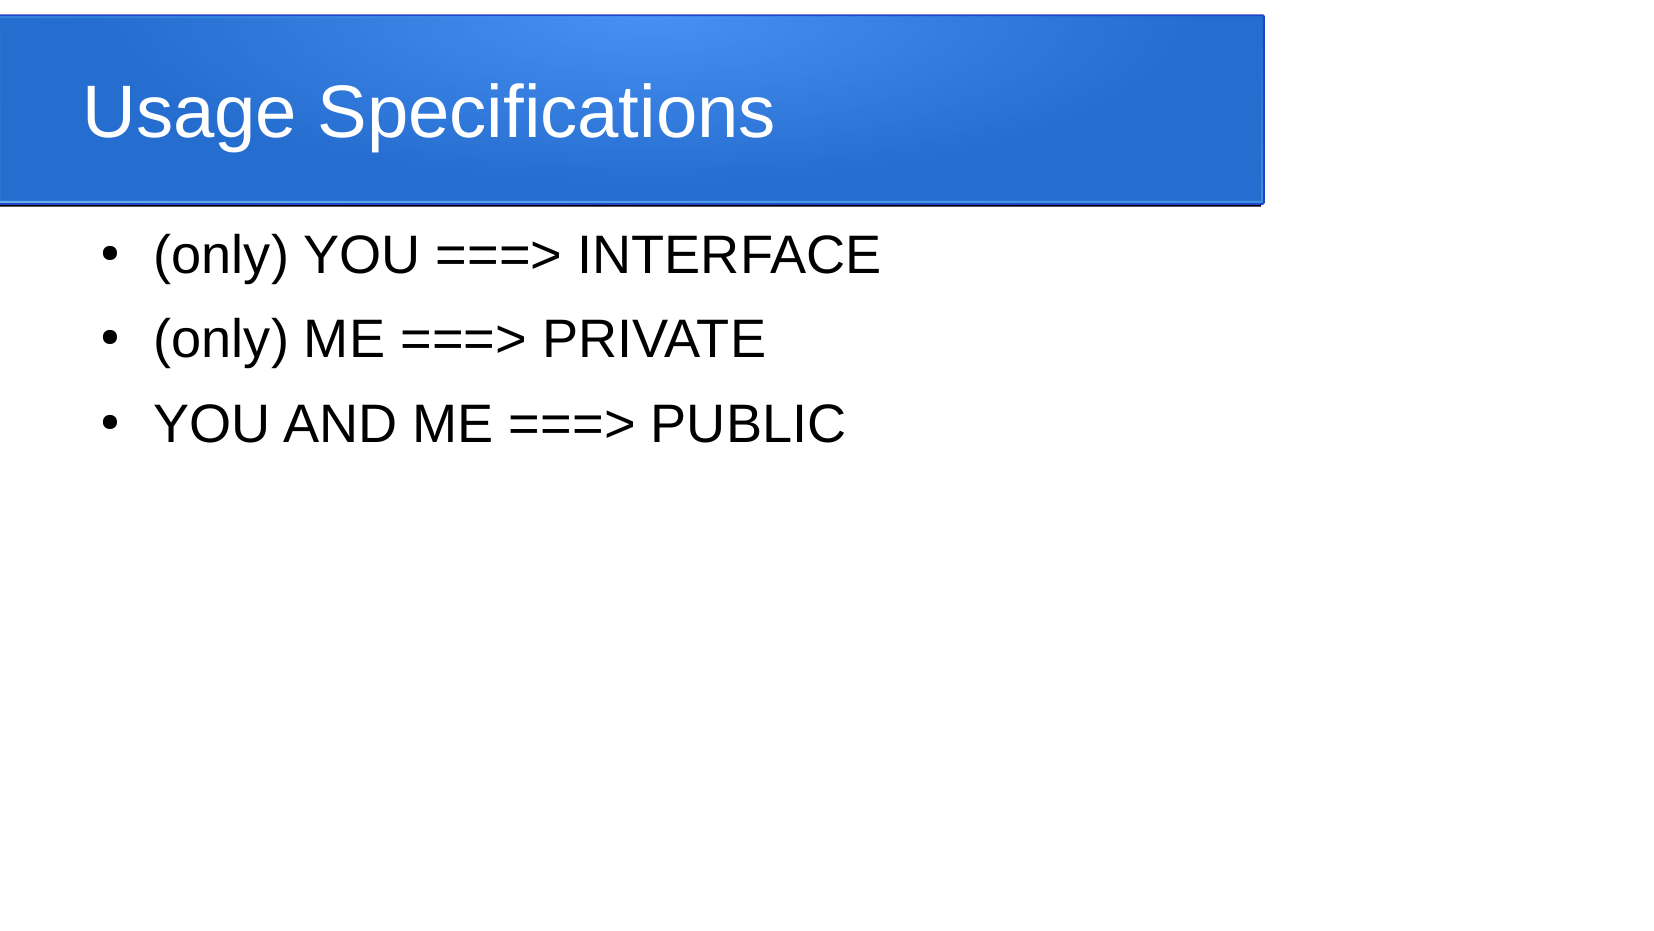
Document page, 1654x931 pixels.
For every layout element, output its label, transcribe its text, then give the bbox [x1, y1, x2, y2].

list (only) YOU ===> INTERFACE (only) ME ===> PRIVATE YOU AND ME ===> PUBLIC [82, 224, 1591, 886]
title Usage Specifications [82, 35, 1235, 189]
